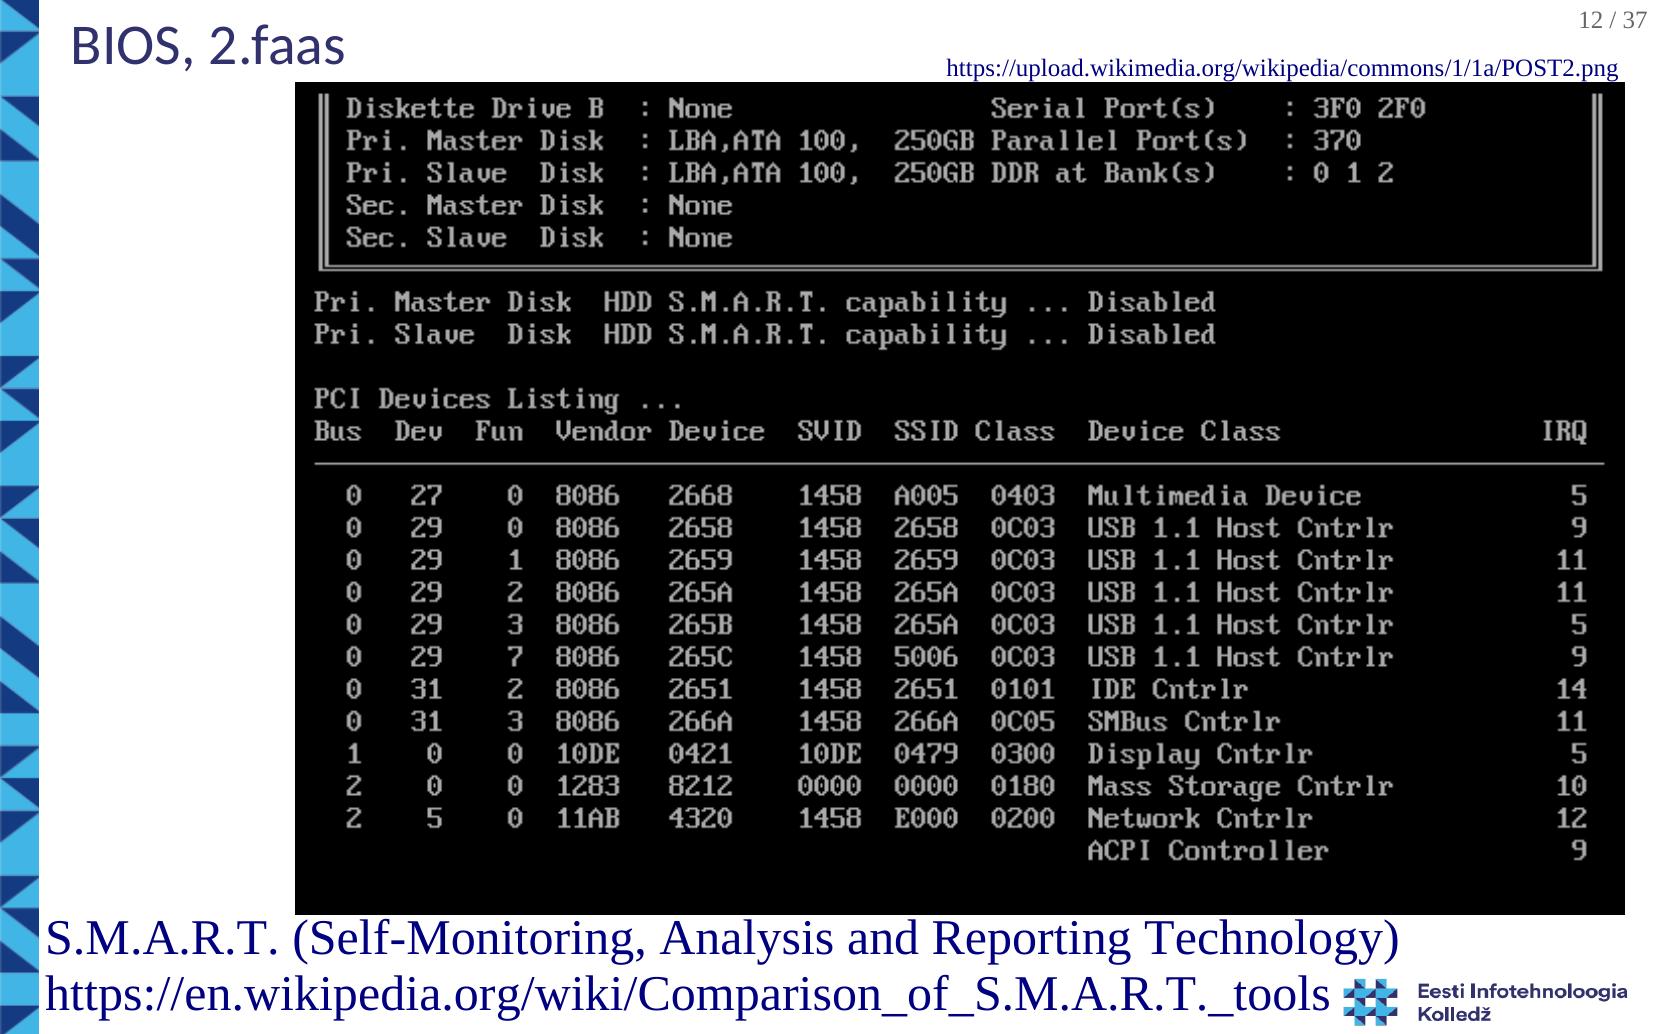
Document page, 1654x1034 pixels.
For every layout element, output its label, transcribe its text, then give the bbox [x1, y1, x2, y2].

text_box https://upload.wikimedia.org/wikipedia/commons/1/1a/POST2.png [946, 53, 1625, 82]
text_box S.M.A.R.T. (Self-Monitoring, Analysis and Reporting Technology) https://en.wikipedia.org/wiki/Comparison_of_S.M.A.R.T._tools [45, 910, 1404, 1021]
title BIOS, 2.faas [70, 16, 1630, 84]
picture [295, 82, 1625, 915]
